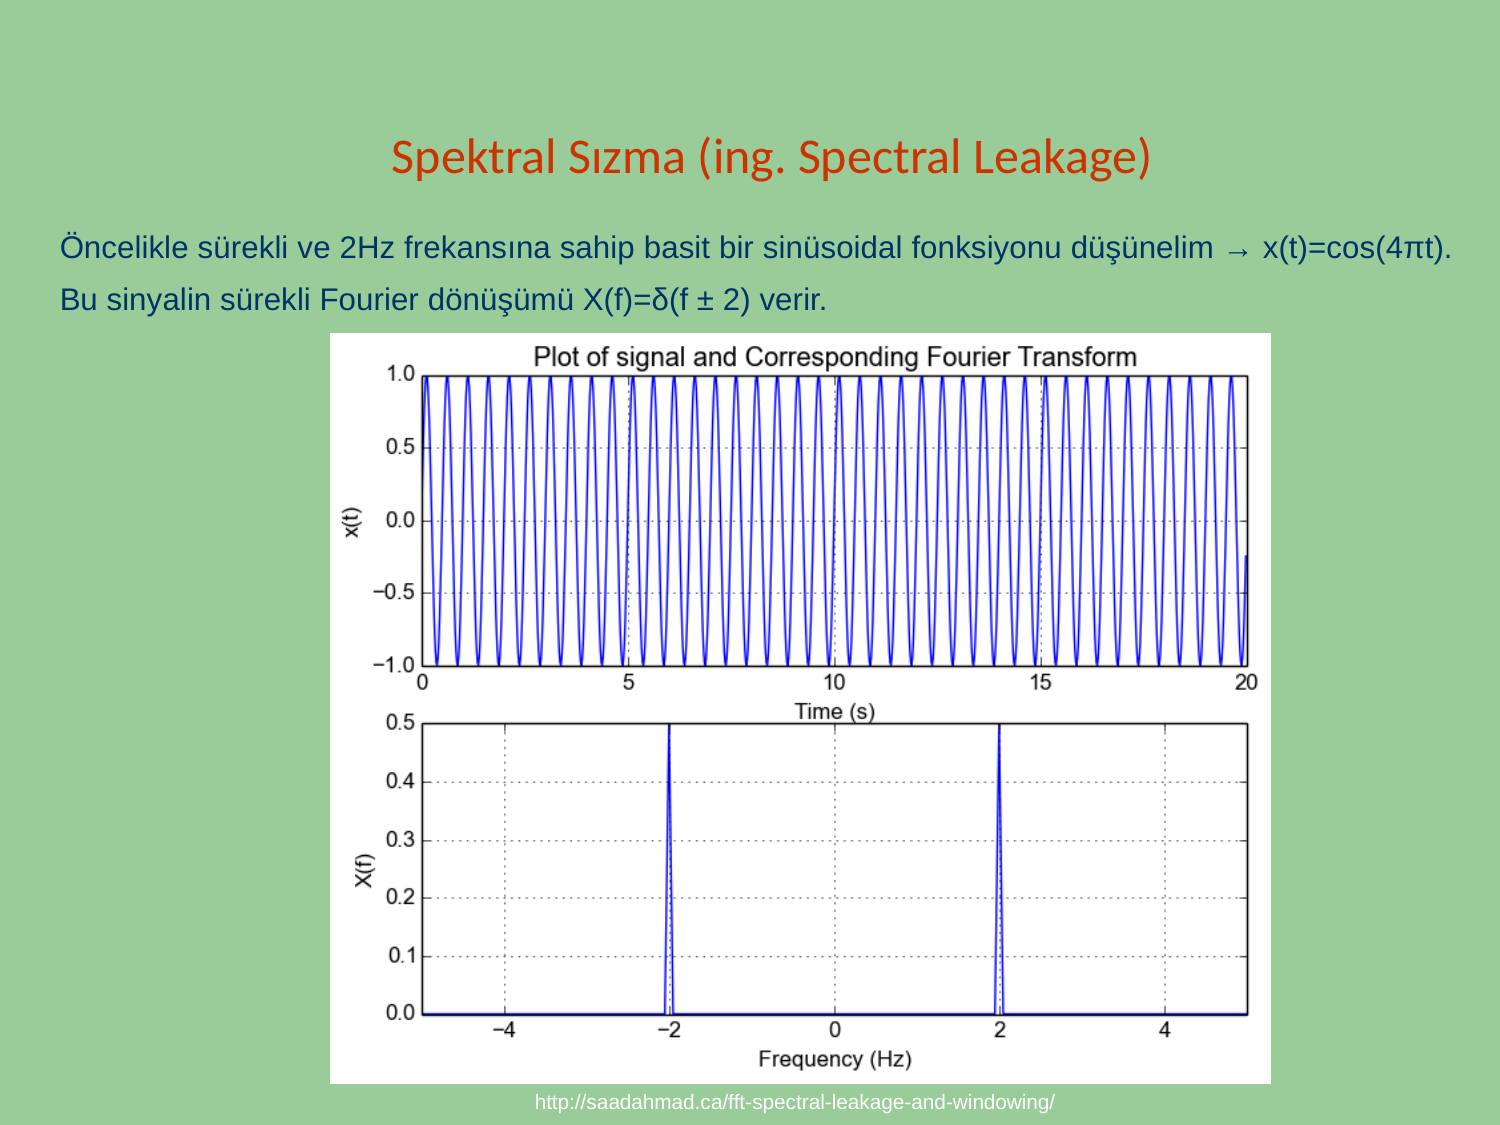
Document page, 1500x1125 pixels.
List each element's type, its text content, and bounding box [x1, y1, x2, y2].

text_box Öncelikle sürekli ve 2Hz frekansına sahip basit bir sinüsoidal fonksiyonu düşünelim → x(t)=cos(4πt). Bu sinyalin sürekli Fourier dönüşümü X(f)=δ(f ± 2) verir. [45, 205, 1471, 325]
text_box http://saadahmad.ca/fft-spectral-leakage-and-windowing/ [255, 1083, 1336, 1122]
title Spektral Sızma (ing. Spectral Leakage) [135, 104, 1410, 205]
picture [330, 333, 1271, 1083]
